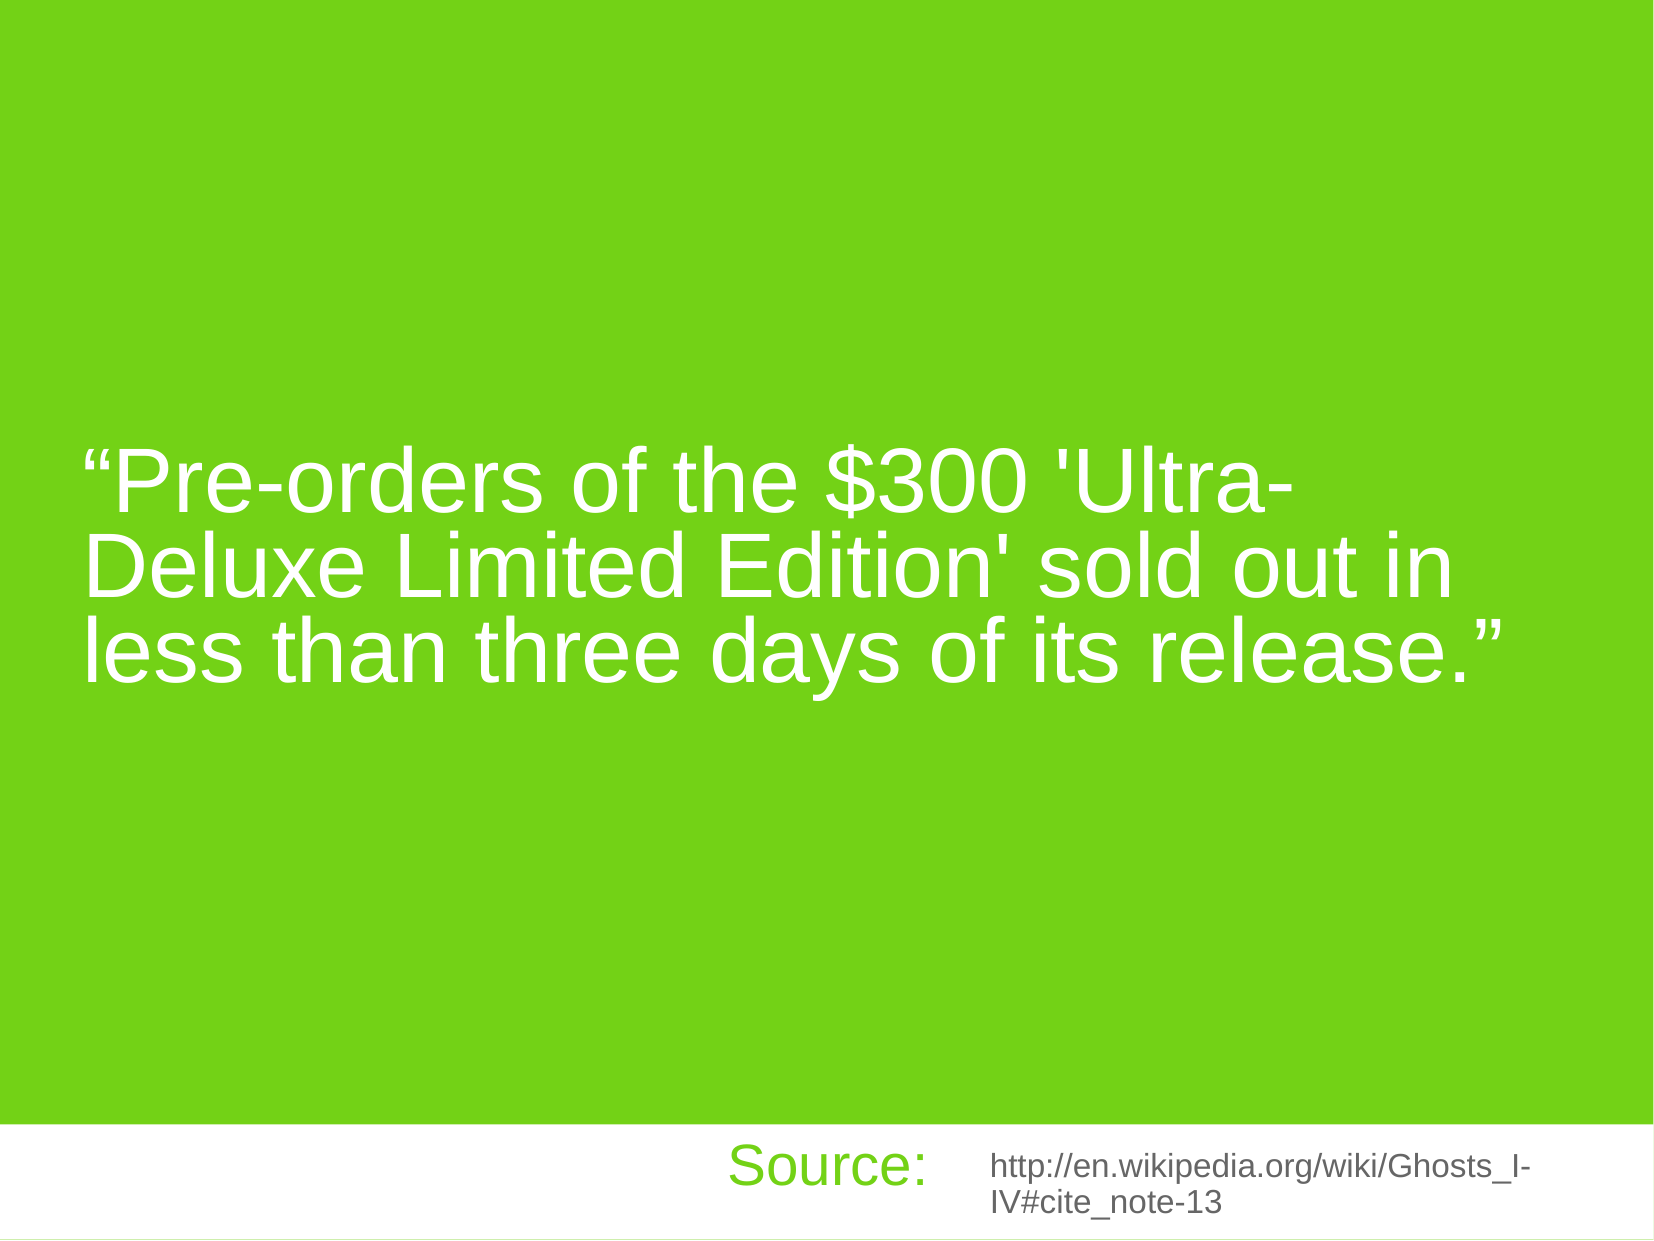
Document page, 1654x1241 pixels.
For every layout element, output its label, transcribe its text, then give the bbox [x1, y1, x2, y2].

text_box http://en.wikipedia.org/wiki/Ghosts_I-IV#cite_note-13 [974, 1142, 1654, 1232]
title “Pre-orders of the $300 'Ultra-Deluxe Limited Edition' sold out in less than three days of its release.” [82, 425, 1571, 719]
